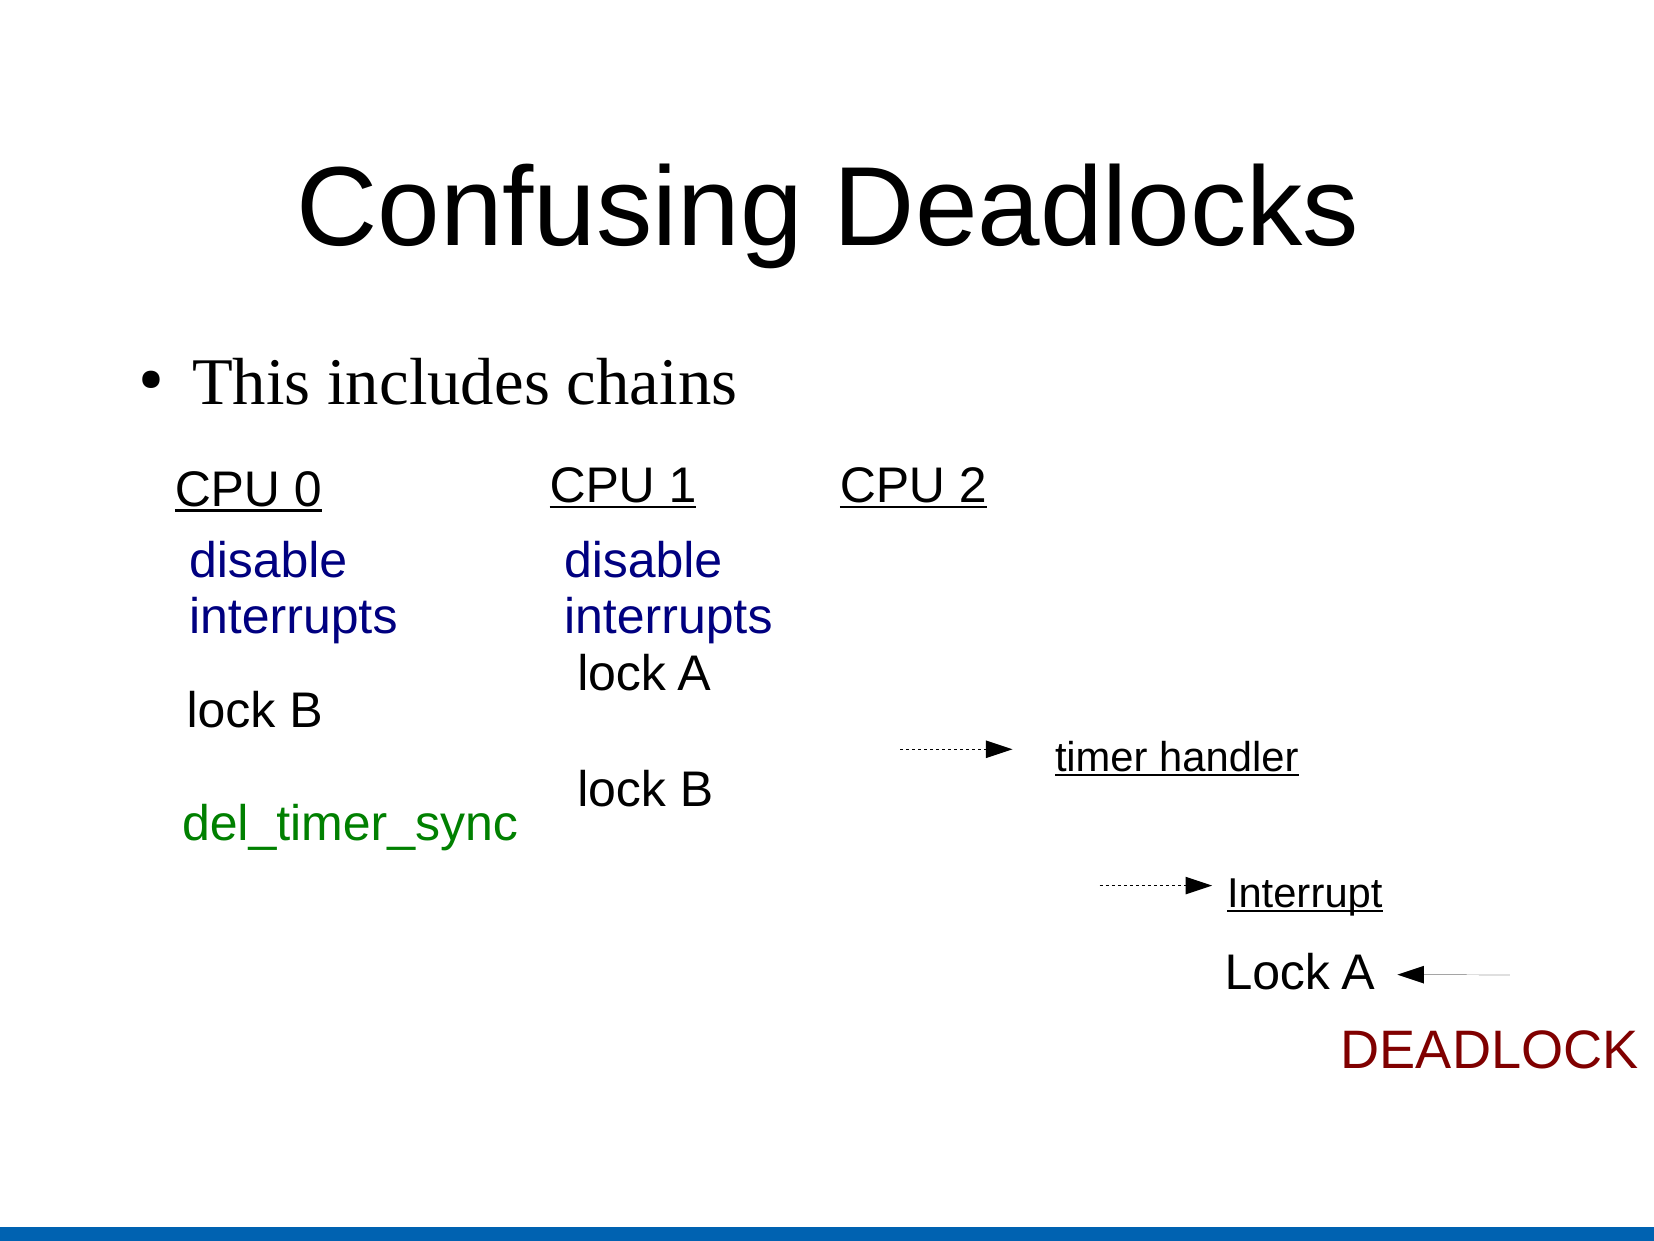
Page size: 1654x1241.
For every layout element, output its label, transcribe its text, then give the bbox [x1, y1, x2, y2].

text_box CPU 1 [534, 450, 712, 522]
text_box Interrupt [1212, 862, 1398, 924]
text_box CPU 2 [825, 450, 1002, 522]
text_box del_timer_sync [167, 787, 534, 863]
text_box timer handler [1040, 726, 1314, 788]
text_box CPU 0 [159, 453, 337, 525]
text_box lock B [562, 753, 729, 826]
text_box disable interrupts [174, 525, 413, 652]
text_box DEADLOCK [1325, 1012, 1654, 1088]
title Confusing Deadlocks [121, 110, 1534, 303]
text_box lock A [562, 652, 726, 709]
list This includes chains [121, 344, 1534, 1112]
text_box Lock A [1209, 937, 1390, 1008]
text_box lock B [171, 675, 338, 747]
text_box disable interrupts [549, 525, 788, 652]
